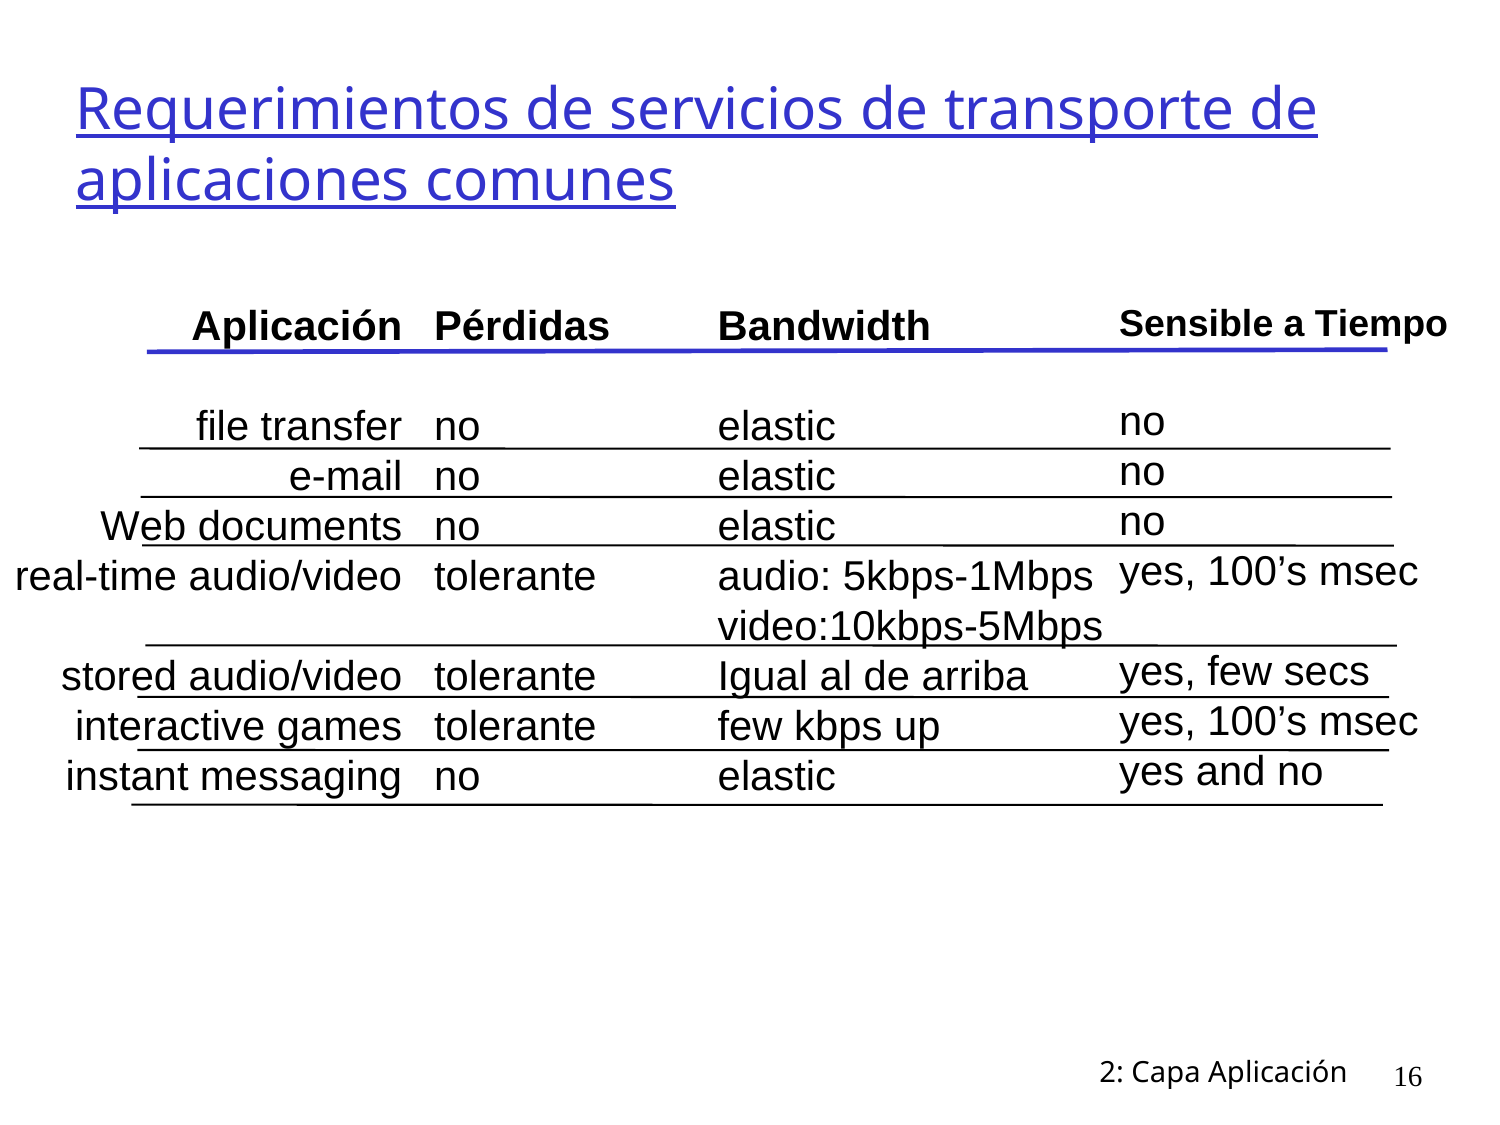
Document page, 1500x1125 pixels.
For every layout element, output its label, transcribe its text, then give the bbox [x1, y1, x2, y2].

text_box Bandwidth elastic elastic elastic audio: 5kbps-1Mbps video:10kbps-5Mbps Igual al de arriba few kbps up elastic [702, 499, 1104, 544]
text_box Pérdidas no no no tolerante tolerante tolerante no [419, 698, 626, 749]
text_box Bandwidth elastic elastic elastic audio: 5kbps-1Mbps video:10kbps-5Mbps Igual al de arriba few kbps up elastic [702, 647, 1104, 696]
text_box Bandwidth elastic elastic elastic audio: 5kbps-1Mbps video:10kbps-5Mbps Igual al de arriba few kbps up elastic [702, 547, 1104, 644]
text_box Sensible a Tiempo no no no yes, 100’s msec yes, few secs yes, 100’s msec yes and no [1104, 290, 1477, 802]
text_box Pérdidas no no no tolerante tolerante tolerante no [419, 450, 626, 495]
text_box Bandwidth elastic elastic elastic audio: 5kbps-1Mbps video:10kbps-5Mbps Igual al de arriba few kbps up elastic [702, 699, 1104, 749]
text_box Pérdidas no no no tolerante tolerante tolerante no [419, 647, 626, 695]
text_box Bandwidth elastic elastic elastic audio: 5kbps-1Mbps video:10kbps-5Mbps Igual al de arriba few kbps up elastic [702, 290, 1104, 348]
text_box Aplicación file transfer e-mail Web documents real-time audio/video stored audio/video interactive games instant messaging [0, 290, 418, 807]
text_box Pérdidas no no no tolerante tolerante tolerante no [419, 752, 626, 803]
text_box Pérdidas no no no tolerante tolerante tolerante no [419, 498, 626, 544]
text_box Pérdidas no no no tolerante tolerante tolerante no [419, 547, 626, 644]
text_box Pérdidas no no no tolerante tolerante tolerante no [419, 291, 626, 349]
text_box Pérdidas no no no tolerante tolerante tolerante no [419, 354, 626, 447]
text_box Bandwidth elastic elastic elastic audio: 5kbps-1Mbps video:10kbps-5Mbps Igual al de arriba few kbps up elastic [702, 752, 1126, 803]
text_box Bandwidth elastic elastic elastic audio: 5kbps-1Mbps video:10kbps-5Mbps Igual al de arriba few kbps up elastic [702, 450, 1104, 496]
title Requerimientos de servicios de transporte de aplicaciones comunes [60, 49, 1407, 238]
text_box Bandwidth elastic elastic elastic audio: 5kbps-1Mbps video:10kbps-5Mbps Igual al de arriba few kbps up elastic [702, 353, 1104, 447]
